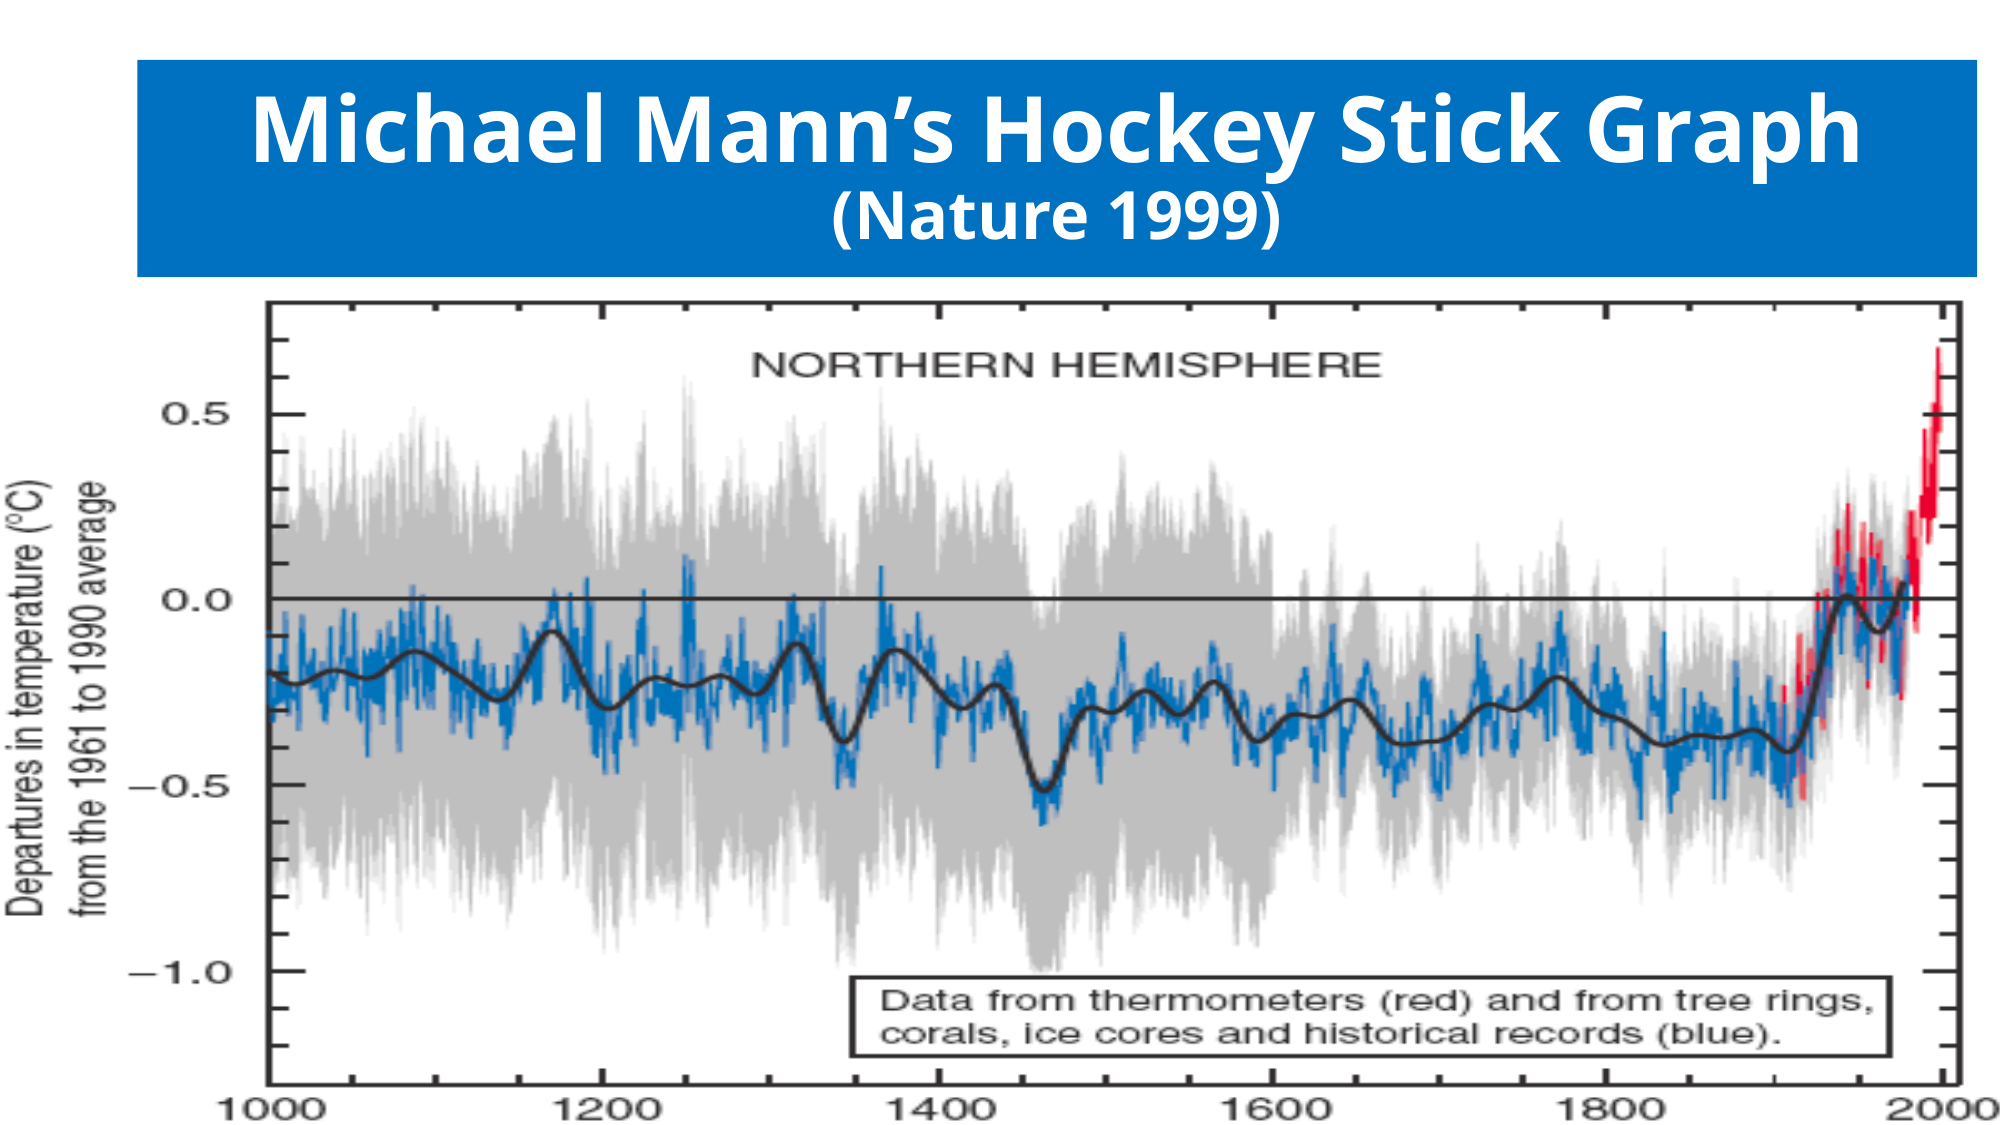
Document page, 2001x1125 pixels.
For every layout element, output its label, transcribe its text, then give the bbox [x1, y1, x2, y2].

text_box Michael Mann’s Hockey Stick Graph (Nature 1999) [137, 59, 1978, 278]
picture [0, 295, 2000, 1125]
